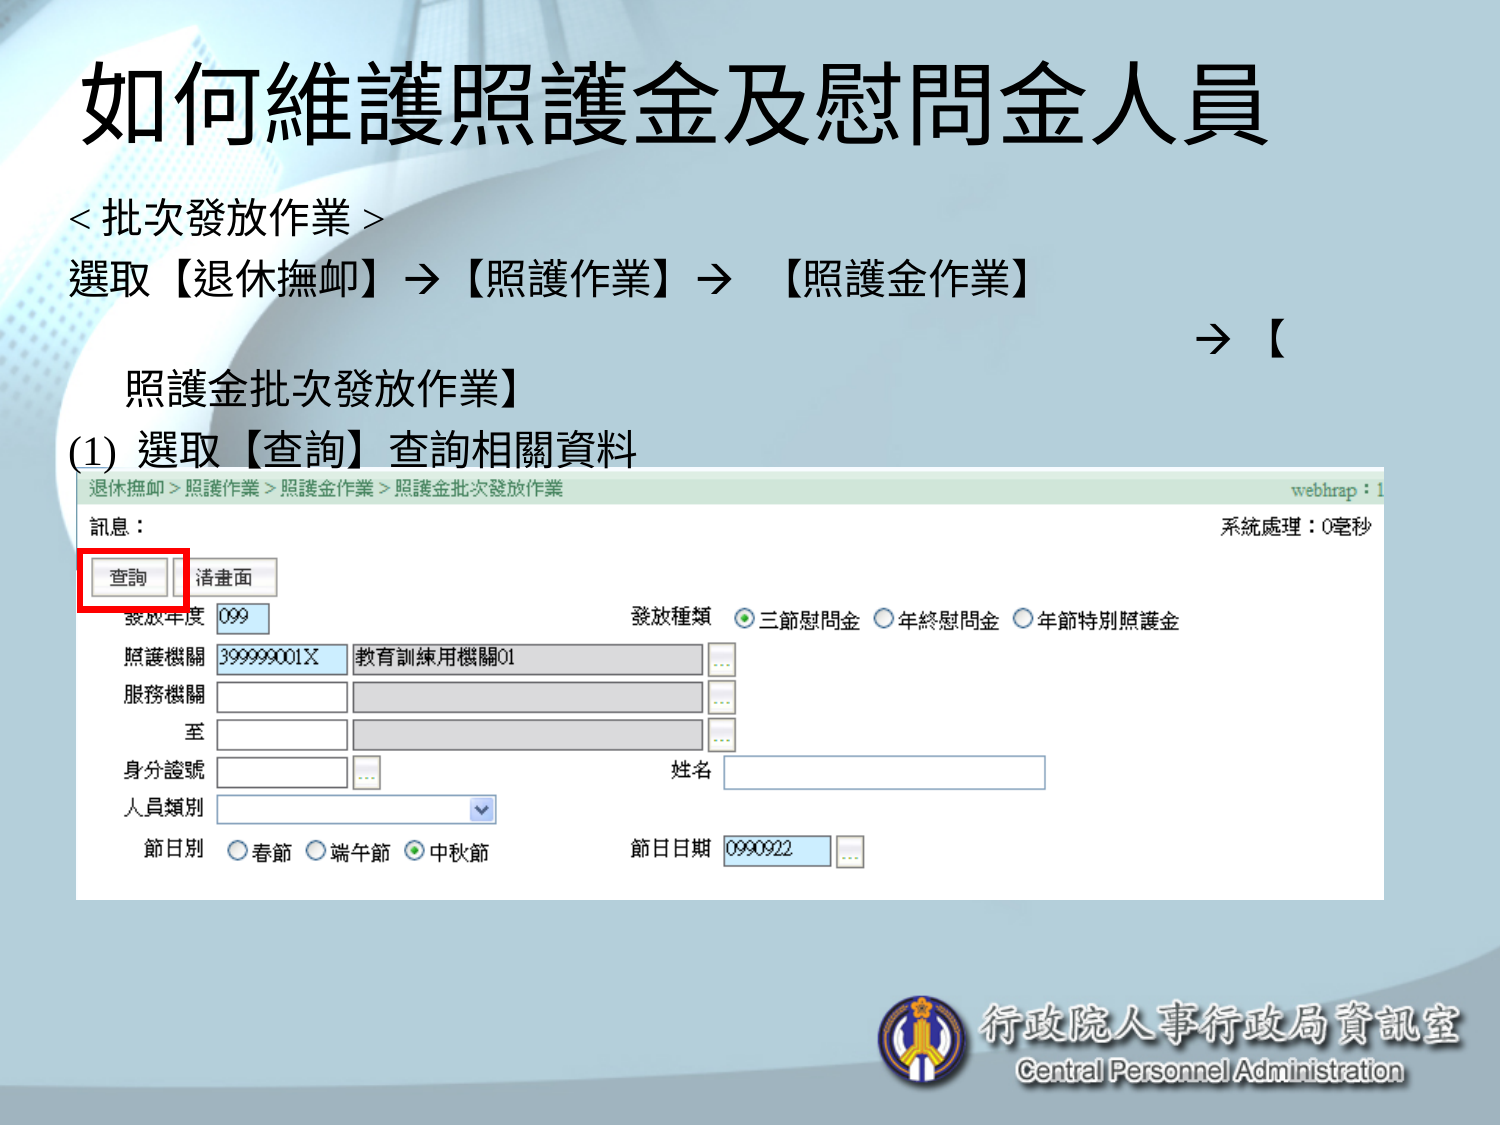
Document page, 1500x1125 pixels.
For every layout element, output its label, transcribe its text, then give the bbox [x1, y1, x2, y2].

title 如何維護照護金及慰問金人員 [64, 54, 1500, 149]
picture [0, 0, 1500, 1125]
list <批次發放作業> 選取【退休撫卹】【照護作業】 【照護金作業】 【照護金批次發放作業】 (1) 選取【查詢】查詢相關資料 [53, 184, 1329, 860]
